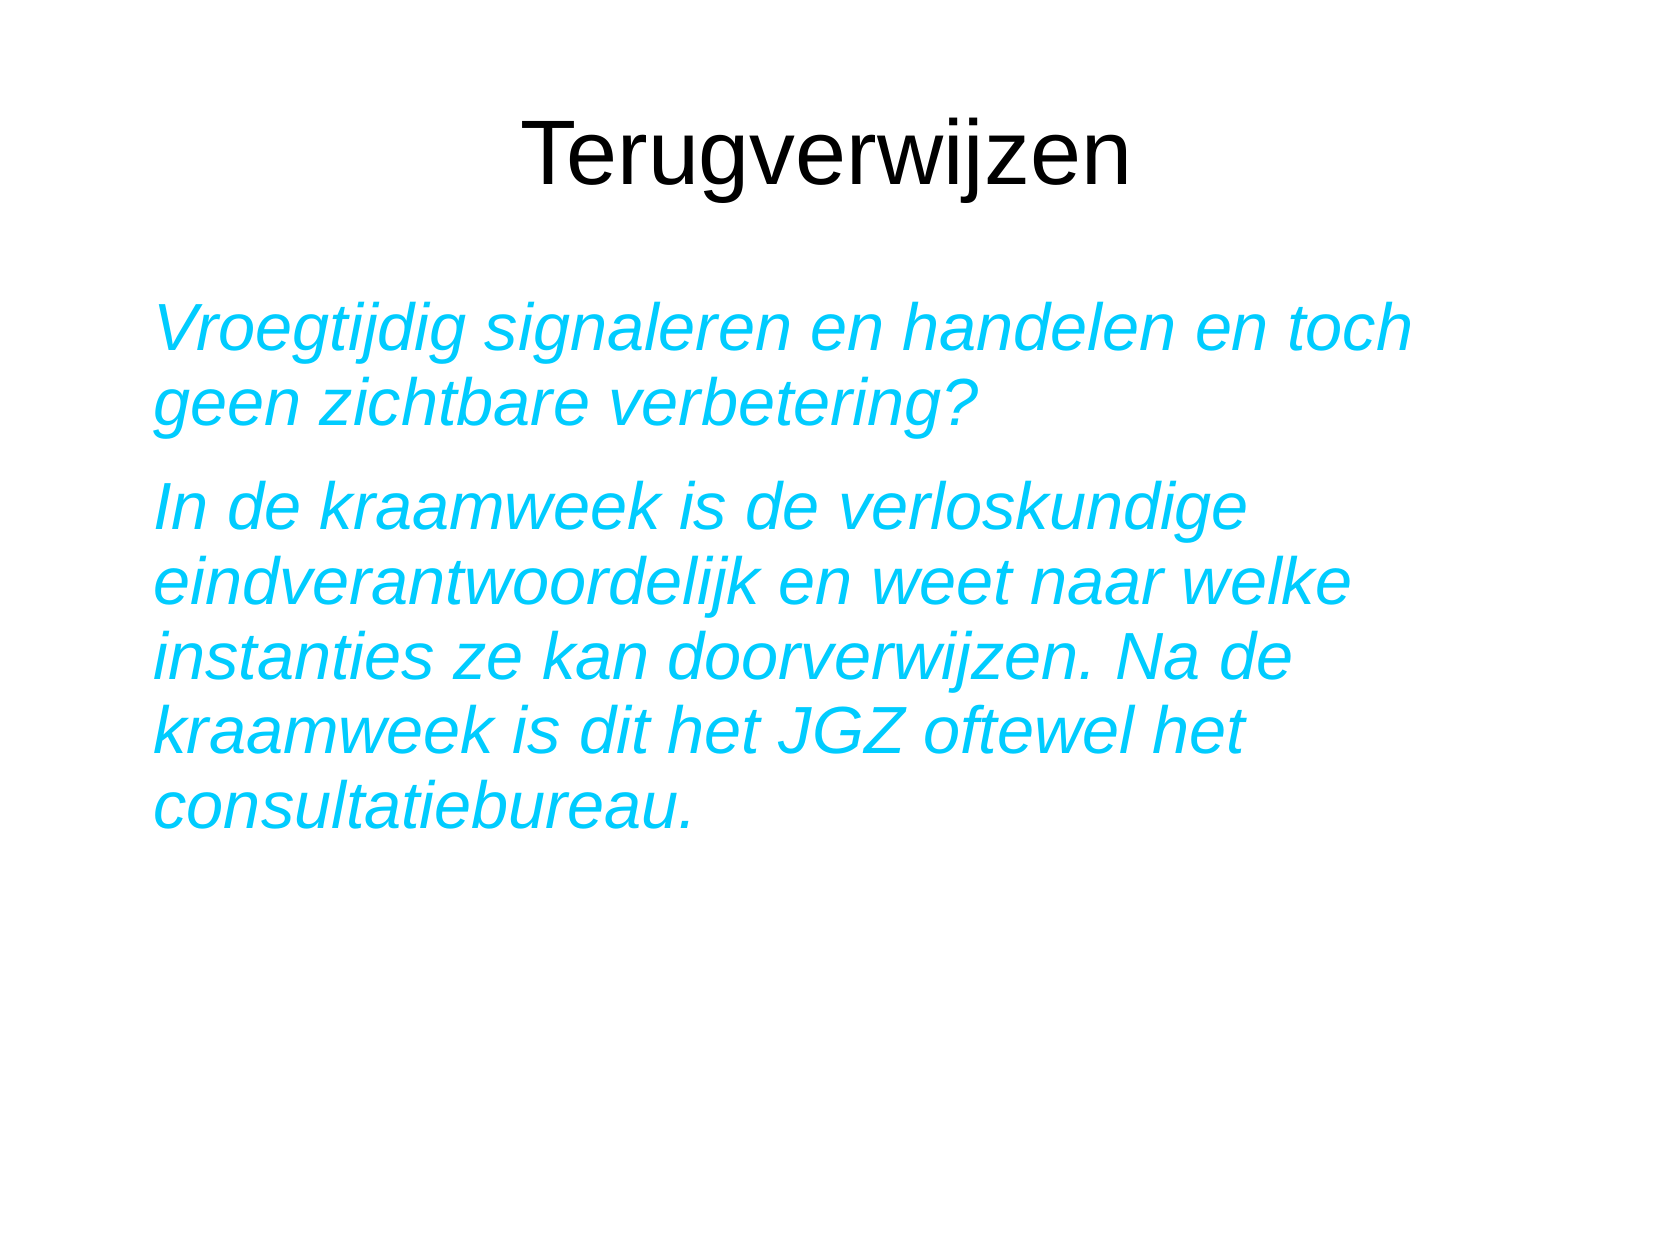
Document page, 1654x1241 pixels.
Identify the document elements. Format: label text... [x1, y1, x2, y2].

title Terugverwijzen [82, 49, 1571, 257]
list Vroegtijdig signaleren en handelen en toch geen zichtbare verbetering? In de kraamweek is de verloskundige eindverantwoordelijk en weet naar welke instanties ze kan doorverwijzen. Na de kraamweek is dit het JGZ oftewel het consultatiebureau. [82, 290, 1441, 948]
